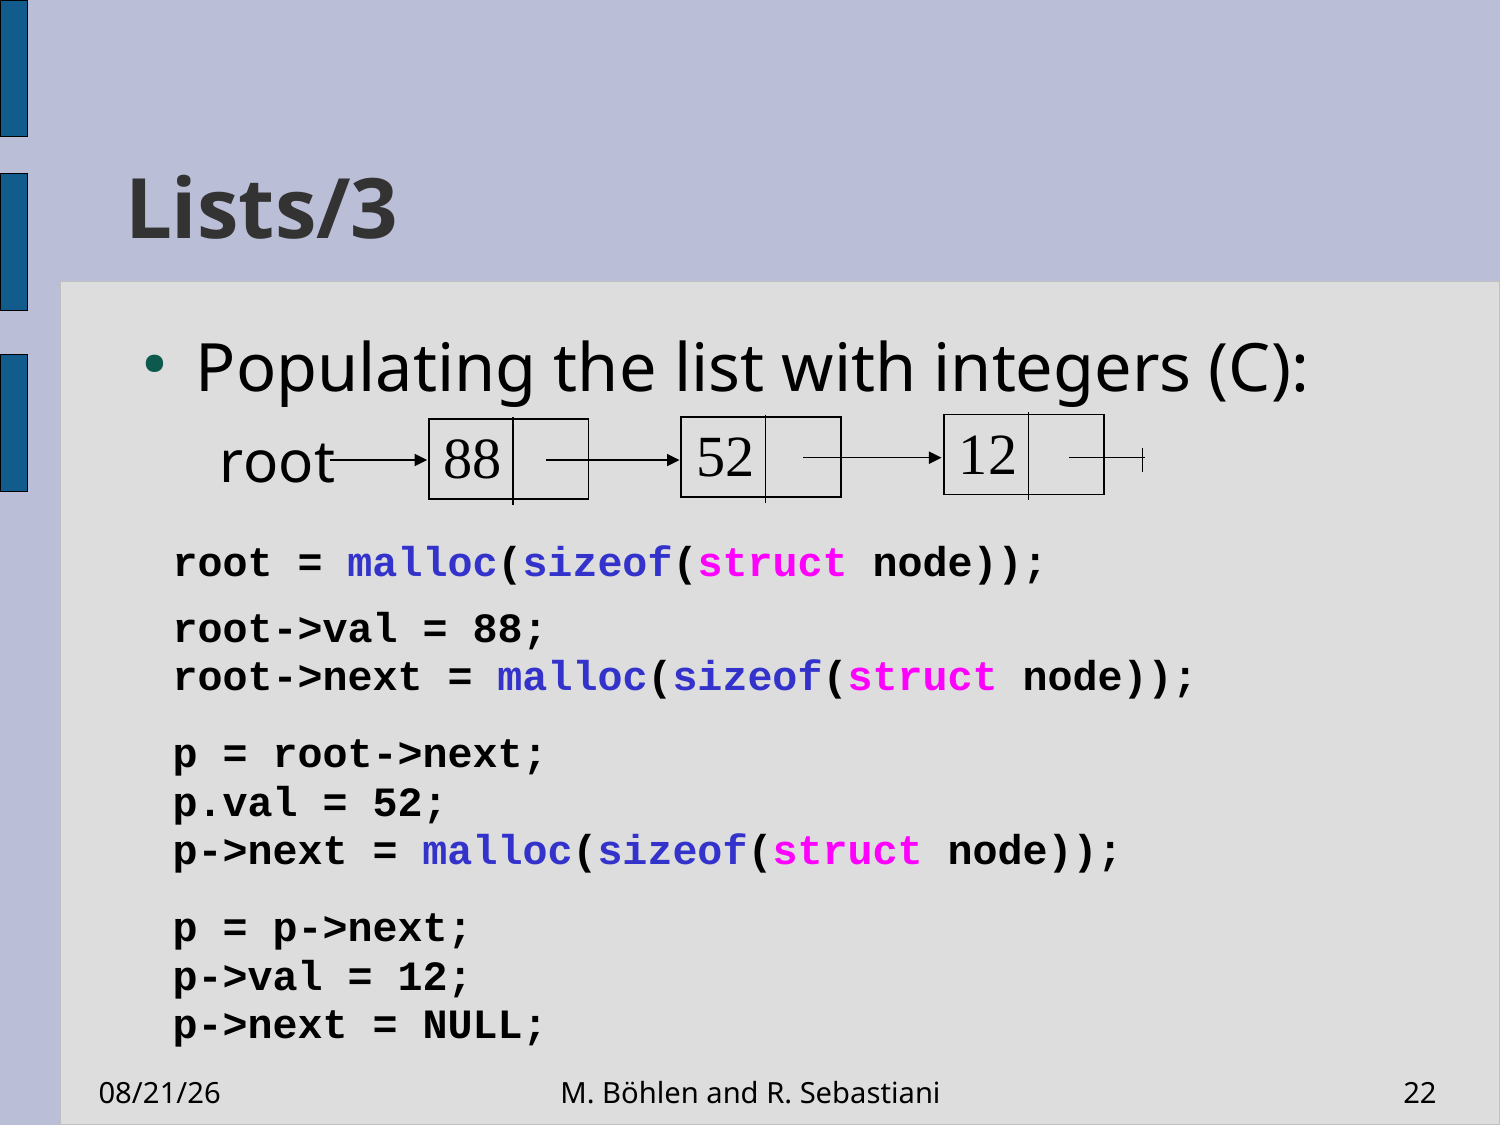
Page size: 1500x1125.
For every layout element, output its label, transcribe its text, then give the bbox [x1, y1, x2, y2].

text_box 12 [1029, 414, 1104, 495]
text_box root = malloc(sizeof(struct node)); root->val = 88; root->next = malloc(sizeof(struct node)); p = root->next; p.val = 52; p->next = malloc(sizeof(struct node)); p = p->next; p->val = 12; p->next = NULL; [157, 534, 1349, 1043]
text_box 52 [766, 416, 841, 497]
text_box 12 [944, 414, 1028, 495]
text_box root [204, 412, 351, 508]
text_box 52 [681, 416, 765, 497]
text_box 88 [428, 419, 512, 500]
list Populating the list with integers (C): [110, 312, 1392, 1037]
text_box 88 [514, 419, 589, 500]
title Lists/3 [110, 67, 1392, 271]
